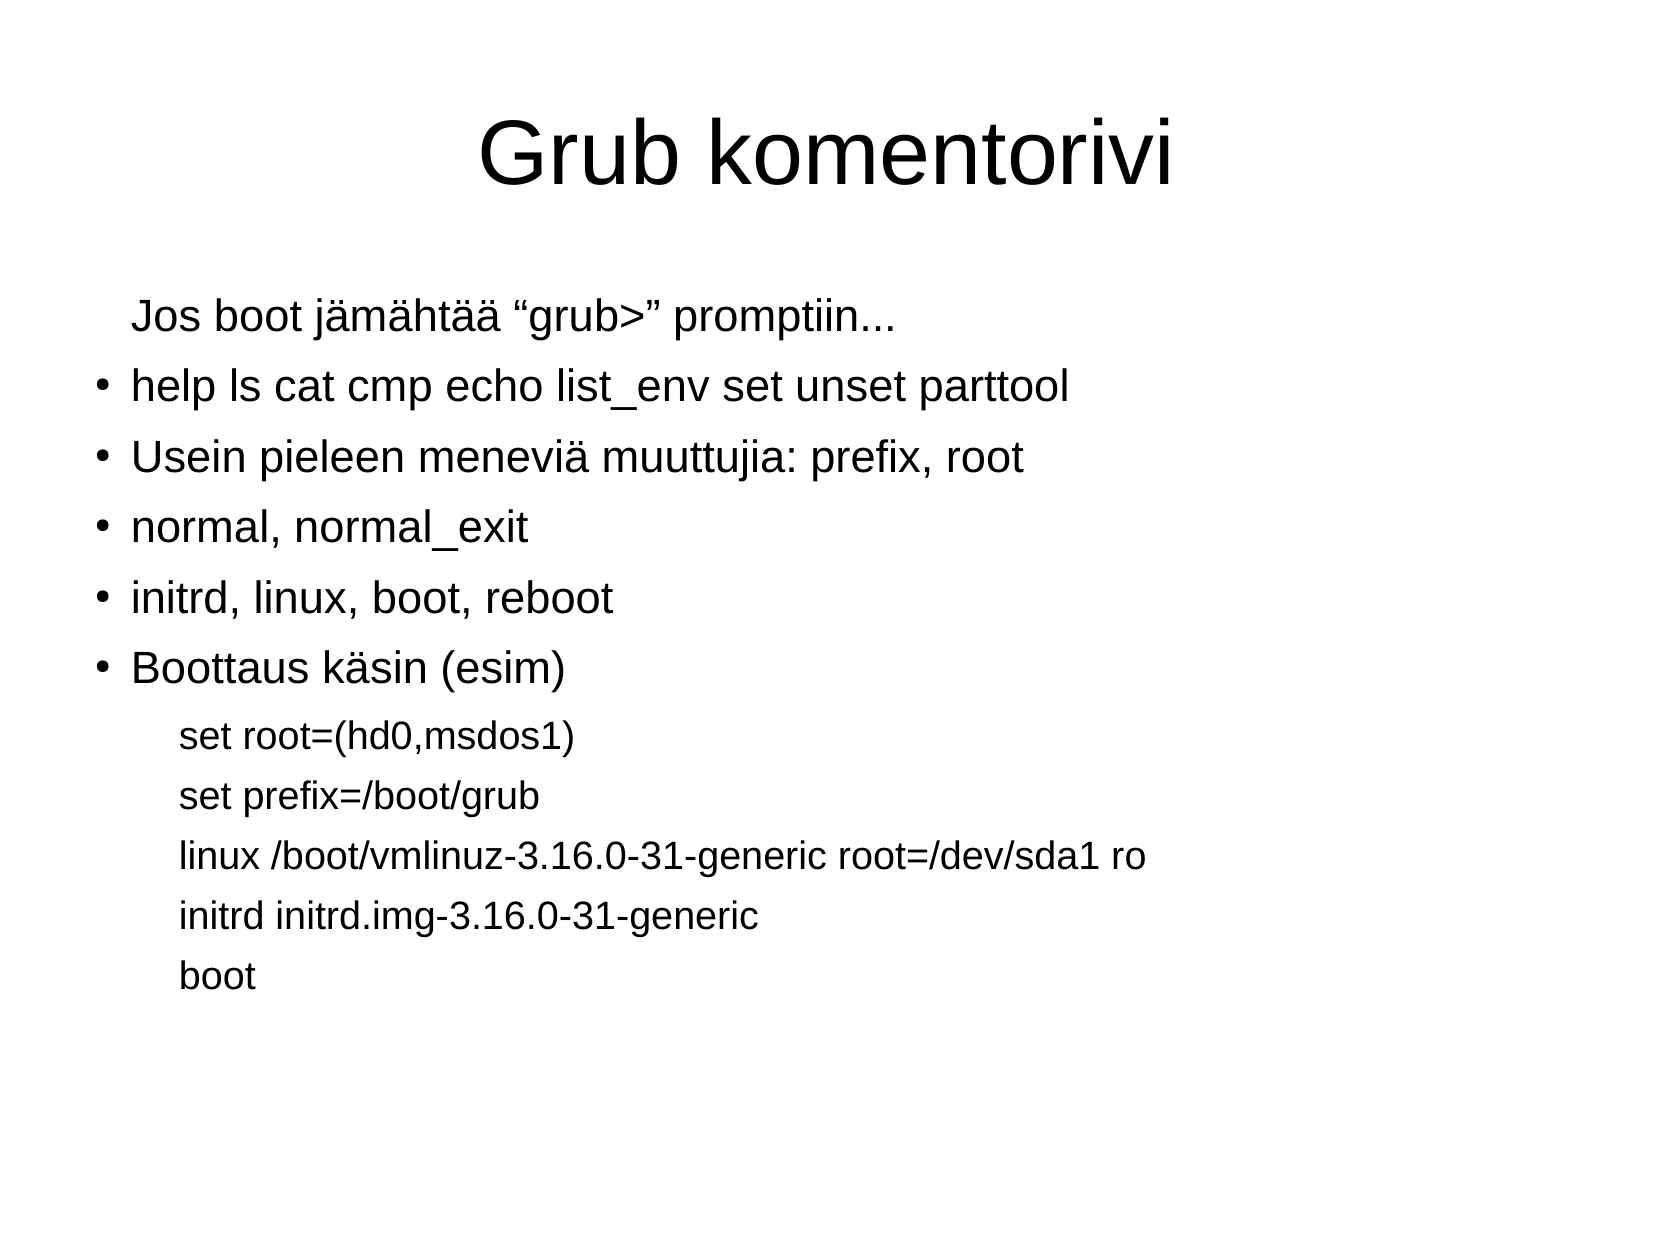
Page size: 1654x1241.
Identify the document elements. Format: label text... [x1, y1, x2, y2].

title Grub komentorivi [82, 49, 1571, 257]
list Jos boot jämähtää “grub>” promptiin... help ls cat cmp echo list_env set unset parttool Usein pieleen meneviä muuttujia: prefix, root normal, normal_exit initrd, linux, boot, reboot Boottaus käsin (esim) set root=(hd0,msdos1) set prefix=/boot/grub linux /boot/vmlinuz-3.16.0-31-generic root=/dev/sda1 ro initrd initrd.img-3.16.0-31-generic boot [82, 290, 1571, 1010]
